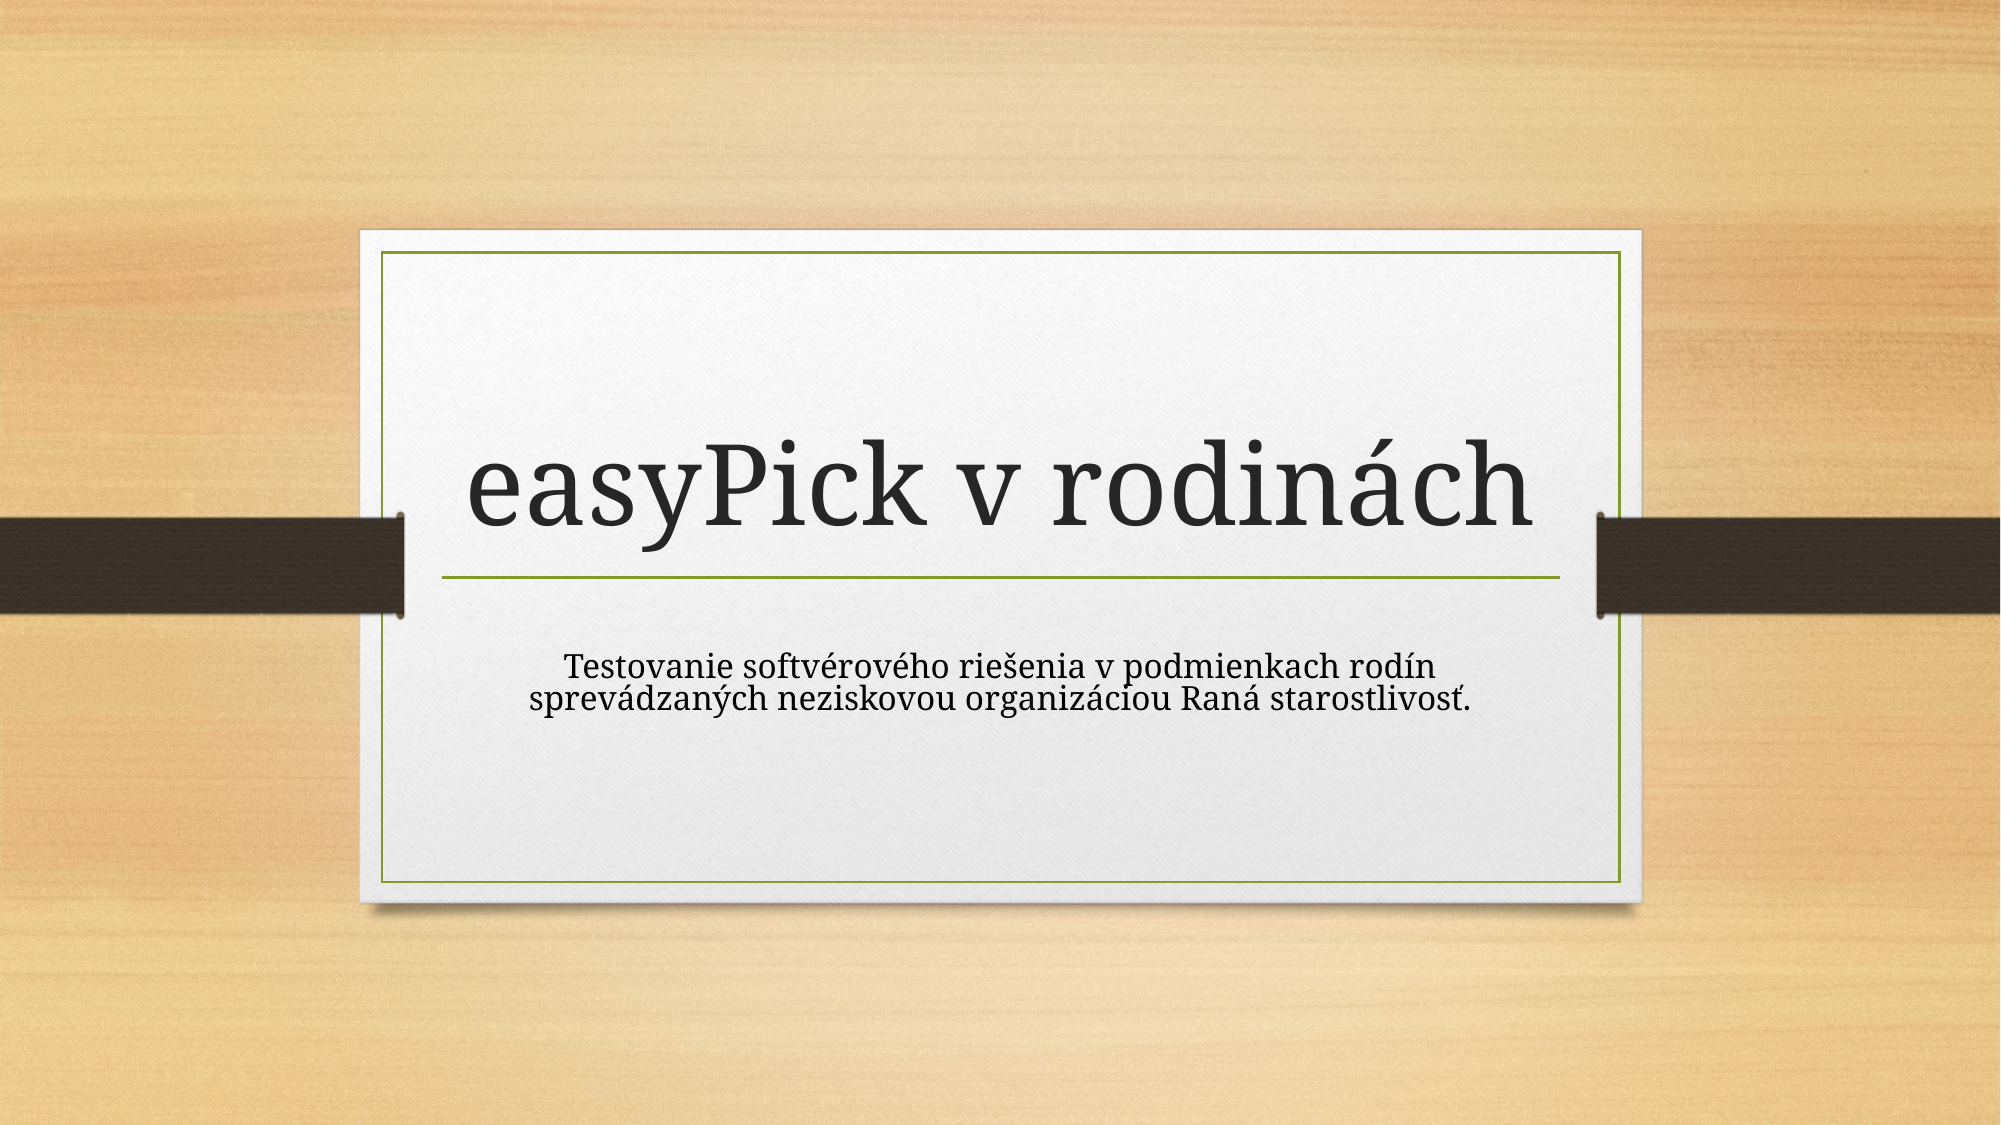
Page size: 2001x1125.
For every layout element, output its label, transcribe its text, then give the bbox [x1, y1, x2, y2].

title easyPick v rodinách [441, 306, 1560, 556]
subtitle Testovanie softvérového riešenia v podmienkach rodín sprevádzaných neziskovou organizáciou Raná starostlivosť. [441, 645, 1560, 817]
